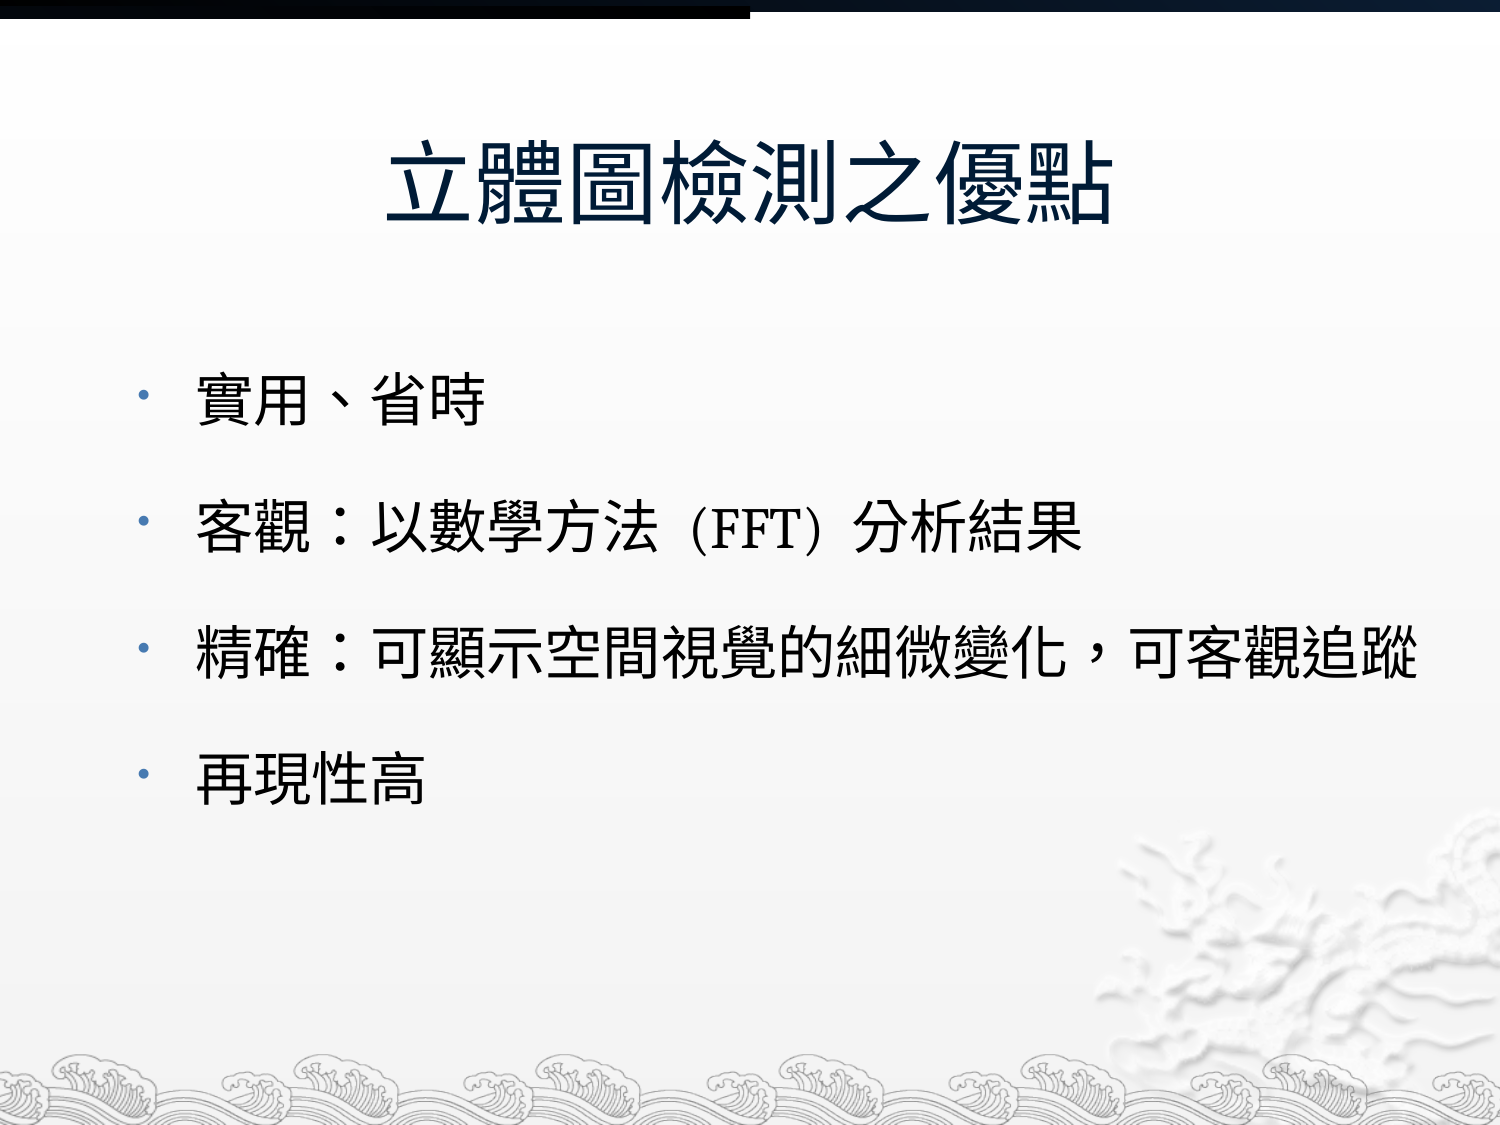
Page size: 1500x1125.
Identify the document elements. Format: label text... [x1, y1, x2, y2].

title 立體圖檢測之優點 [112, 87, 1388, 276]
list 實用、省時 客觀：以數學方法 (FFT) 分析結果 精確：可顯示空間視覺的細微變化，可客觀追蹤 再現性高 [123, 314, 1462, 990]
